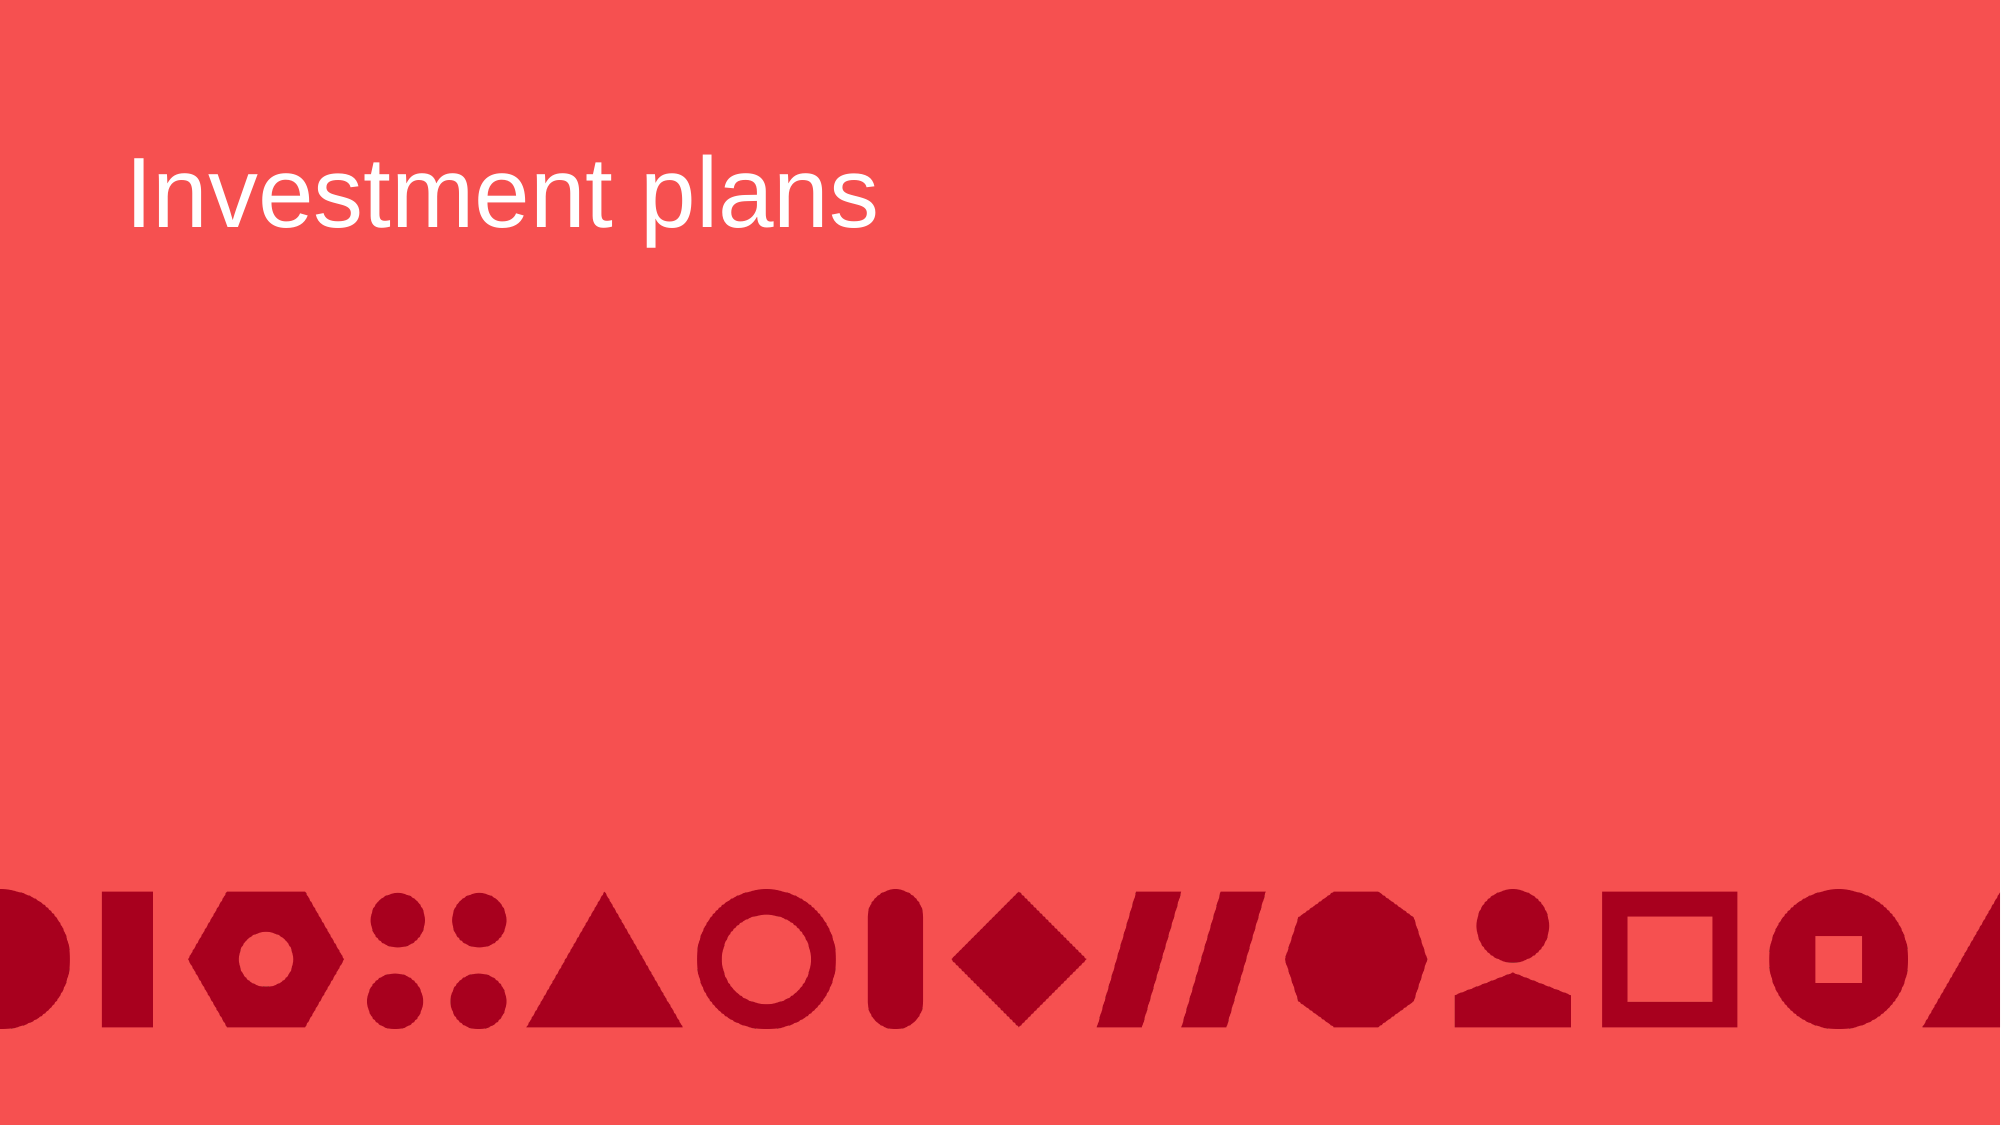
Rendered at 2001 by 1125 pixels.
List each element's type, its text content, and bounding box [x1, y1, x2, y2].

list Investment plans [125, 137, 1574, 601]
